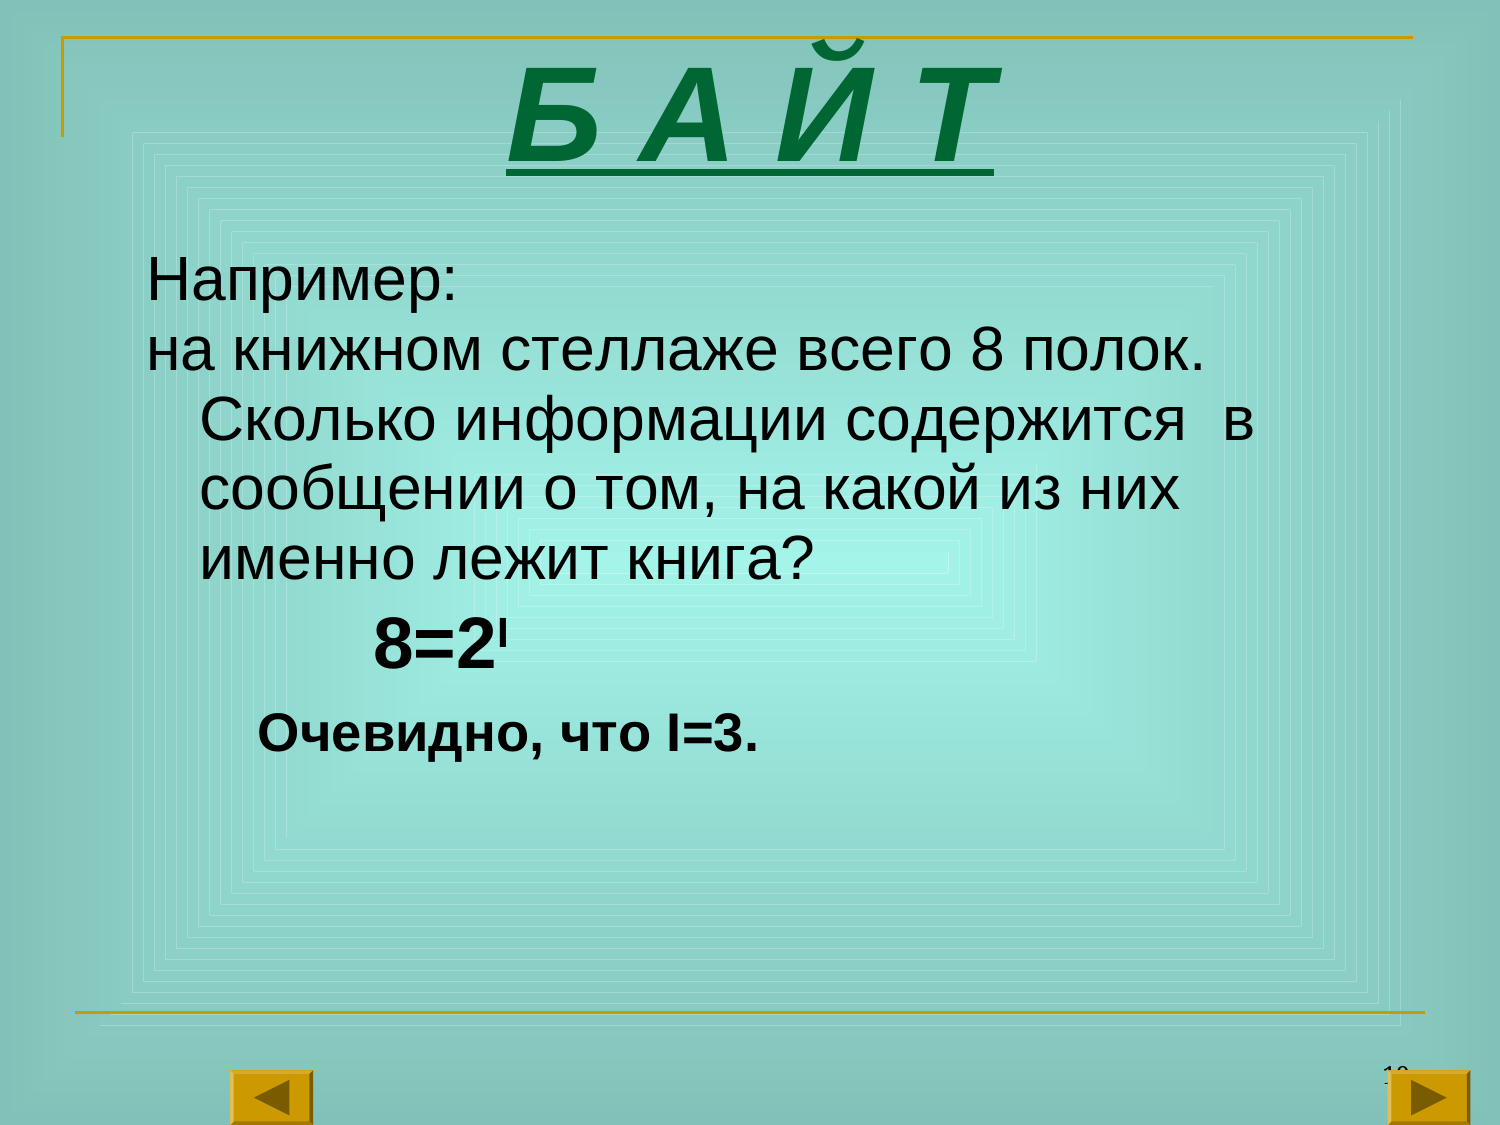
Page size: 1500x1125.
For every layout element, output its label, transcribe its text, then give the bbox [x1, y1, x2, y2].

text_box [232, 1070, 314, 1125]
list Например: на книжном стеллаже всего 8 полок. Сколько информации содержится в сообщении о том, на какой из них именно лежит книга? 8=2I Очевидно, что I=3. [75, 236, 1426, 1024]
text_box [1389, 1070, 1471, 1125]
title Б А Й Т [75, 31, 1426, 219]
